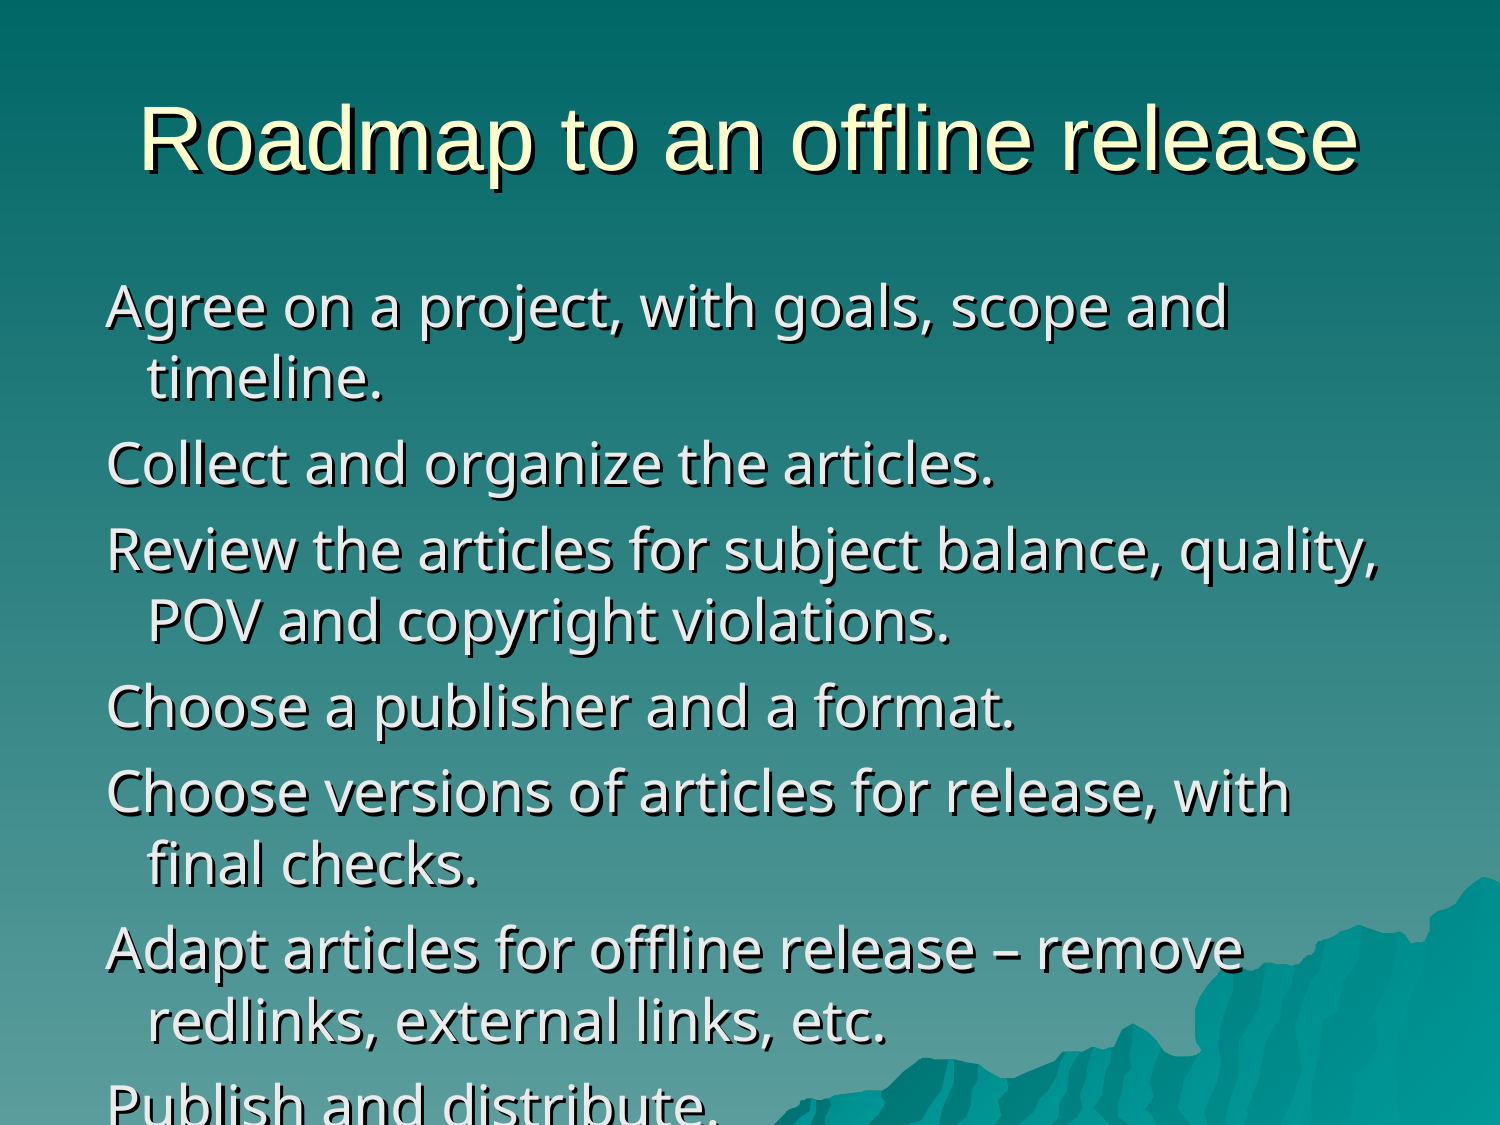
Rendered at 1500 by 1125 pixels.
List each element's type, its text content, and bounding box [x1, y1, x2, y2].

title Roadmap to an offline release [75, 45, 1426, 233]
list Agree on a project, with goals, scope and timeline. Collect and organize the articles. Review the articles for subject balance, quality, POV and copyright violations. Choose a publisher and a format. Choose versions of articles for release, with final checks. Adapt articles for offline release – remove redlinks, external links, etc. Publish and distribute. [75, 262, 1426, 1076]
